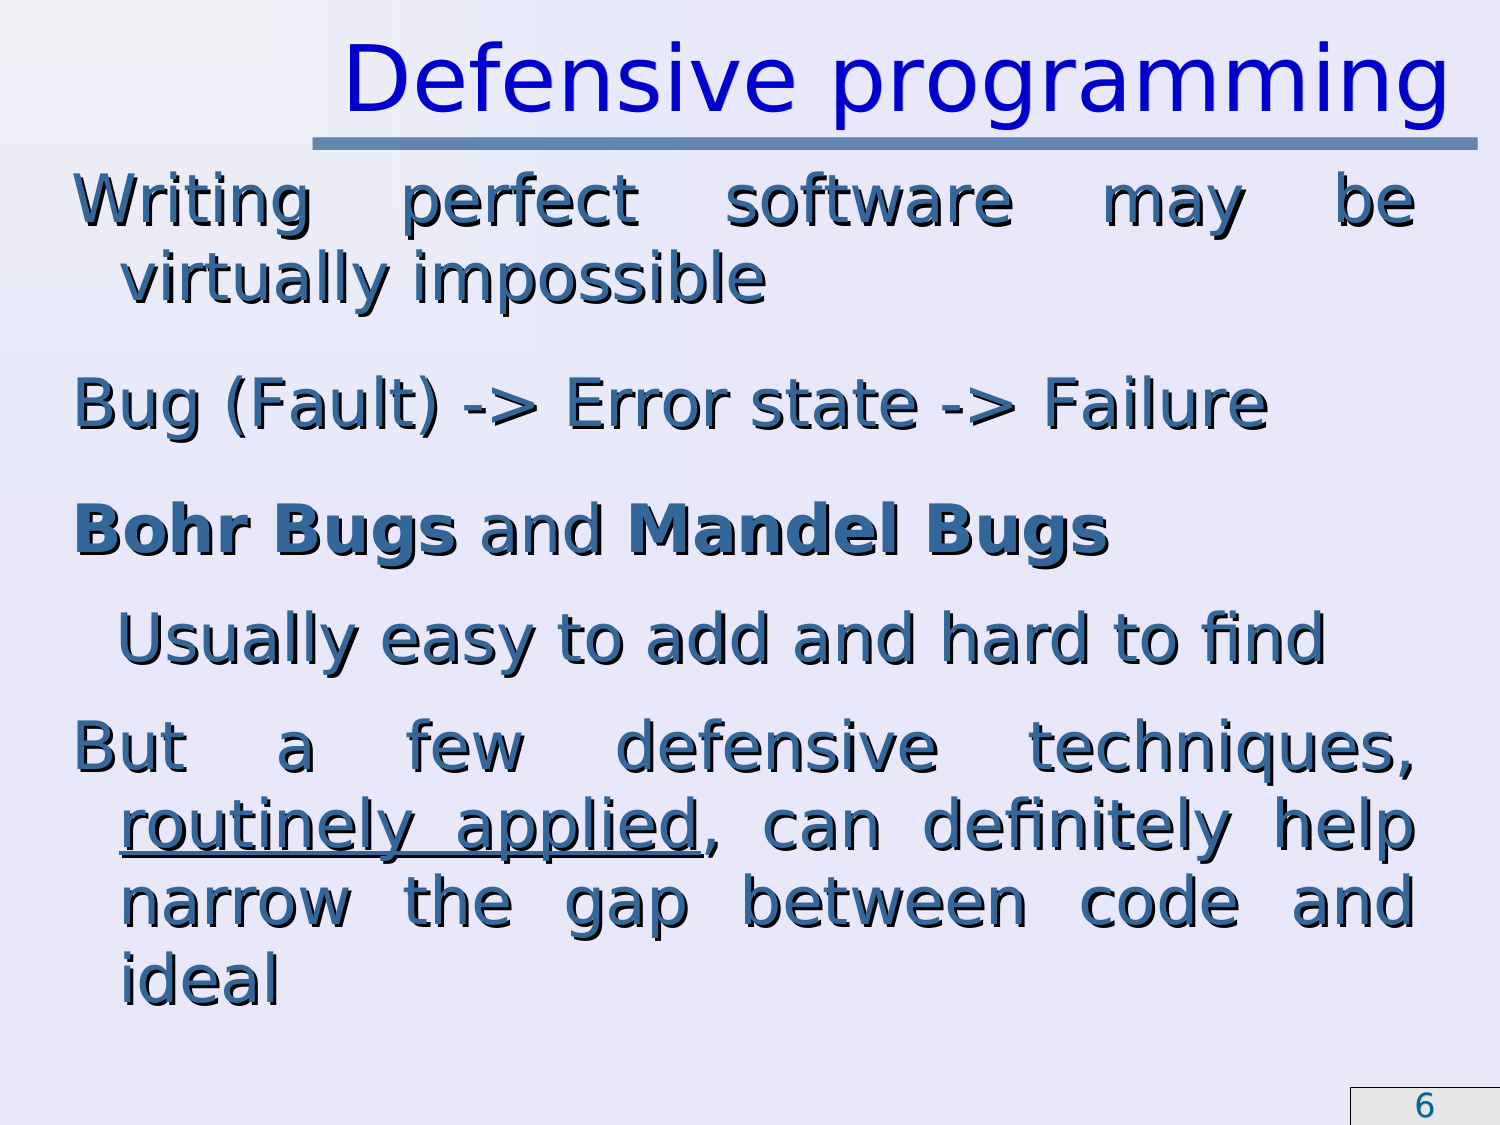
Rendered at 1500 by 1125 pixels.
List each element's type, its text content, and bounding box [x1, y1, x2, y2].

text_box [312, 137, 1478, 150]
title Defensive programming [18, 0, 1470, 141]
text_box Writing perfect software may be virtually impossible Bug (Fault) -> Error state -> Failure Bohr Bugs and Mandel Bugs Usually easy to add and hard to find But a few defensive techniques, routinely applied, can definitely help narrow the gap between code and ideal [56, 153, 1451, 1041]
